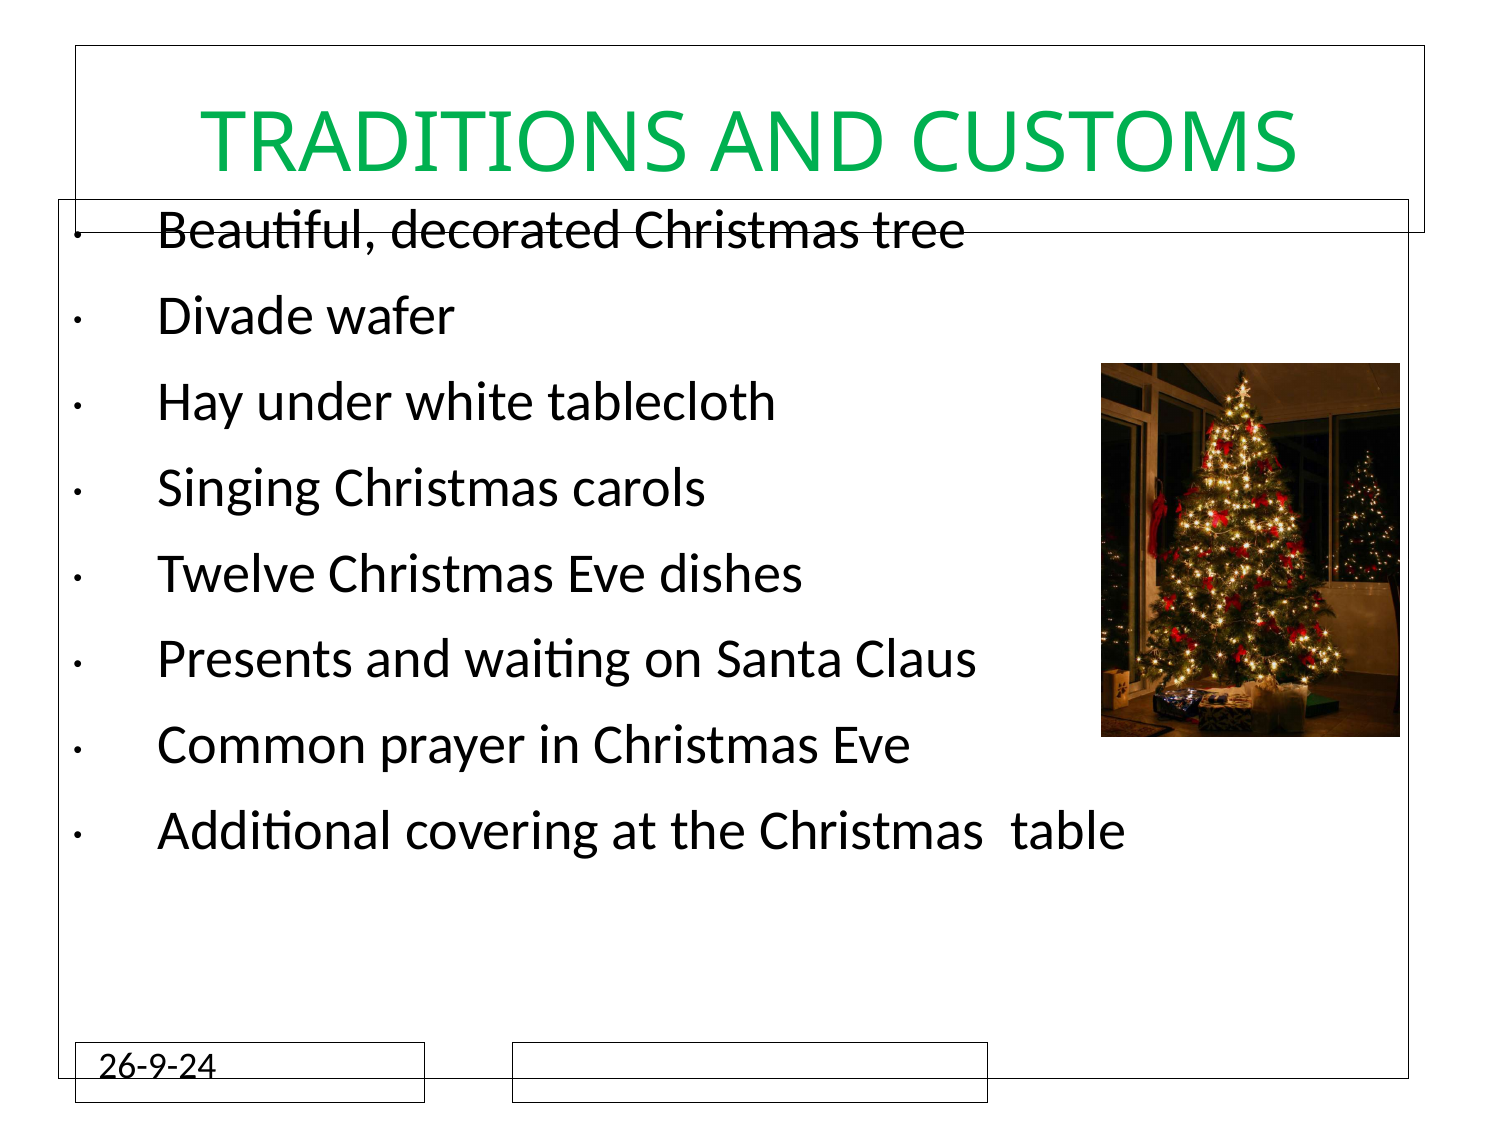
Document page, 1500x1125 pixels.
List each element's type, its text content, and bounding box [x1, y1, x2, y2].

picture [1101, 363, 1400, 737]
title TRADITIONS AND CUSTOMS [75, 45, 1425, 233]
list Beautiful, decorated Christmas tree Divade wafer Hay under white tablecloth Singing Christmas carols Twelve Christmas Eve dishes Presents and waiting on Santa Claus Common prayer in Christmas Eve Additional covering at the Christmas table [58, 199, 1409, 1079]
